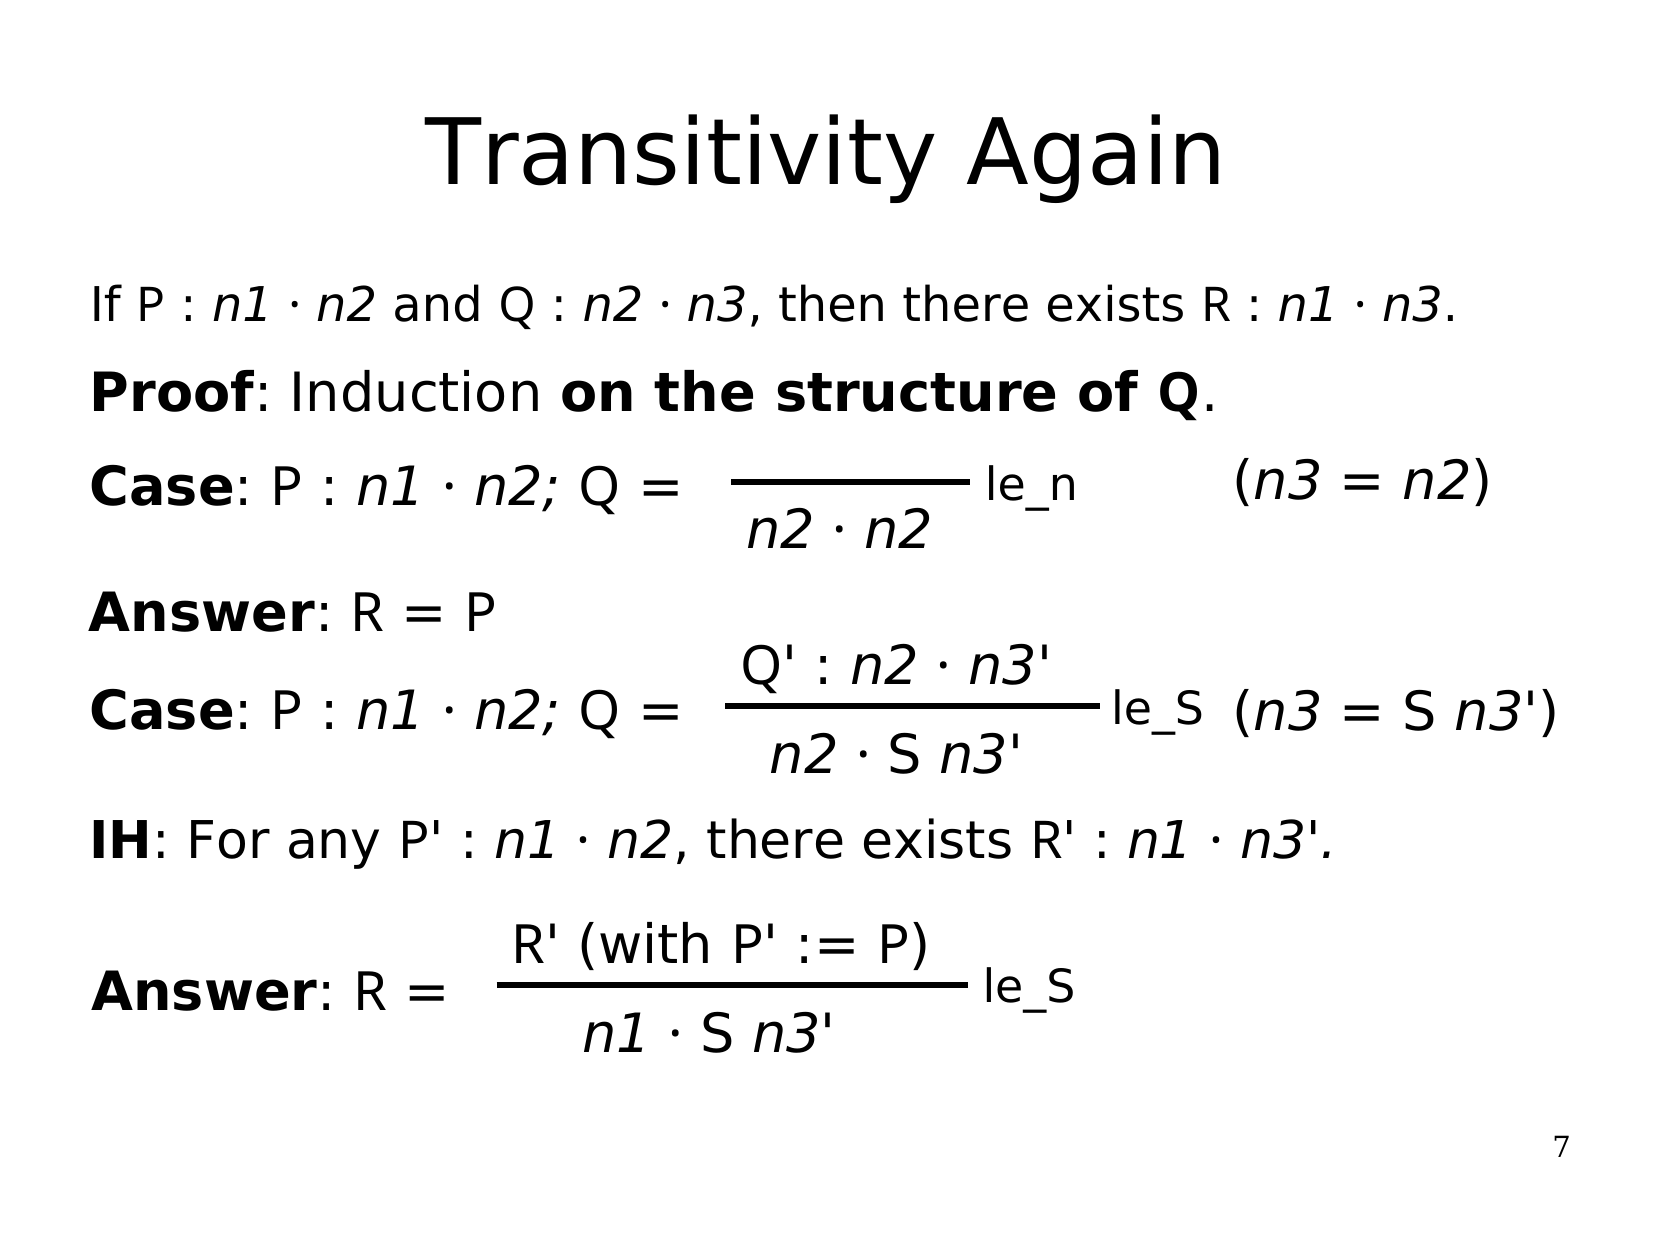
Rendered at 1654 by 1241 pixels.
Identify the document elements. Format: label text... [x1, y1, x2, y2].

text_box n2 · S n3' [755, 737, 1093, 795]
text_box R' (with P' := P) [496, 898, 988, 1016]
text_box le_S [967, 952, 1089, 1021]
text_box (n3 = S n3') [1217, 672, 1596, 790]
text_box n1 · S n3' [567, 1016, 906, 1104]
text_box n2 · n2 [731, 483, 1020, 601]
text_box le_n [970, 450, 1091, 519]
text_box Answer: R = [76, 944, 477, 1062]
text_box Answer: R = P [74, 566, 563, 684]
text_box IH: For any P' : n1 · n2, there exists R' : n1 · n3'. [75, 795, 1576, 913]
text_box If P : n1 · n2 and Q : n2 · n3, then there exists R : n1 · n3. [75, 262, 1576, 368]
title Transitivity Again [82, 49, 1571, 257]
text_box le_S [1096, 674, 1217, 743]
text_box Case: P : n1 · n2; Q = [75, 664, 751, 782]
text_box Case: P : n1 · n2; Q = [75, 440, 751, 558]
text_box (n3 = n2) [1217, 442, 1521, 560]
text_box Q' : n2 · n3' [725, 619, 1101, 737]
text_box Proof: Induction on the structure of Q. [75, 345, 1238, 463]
